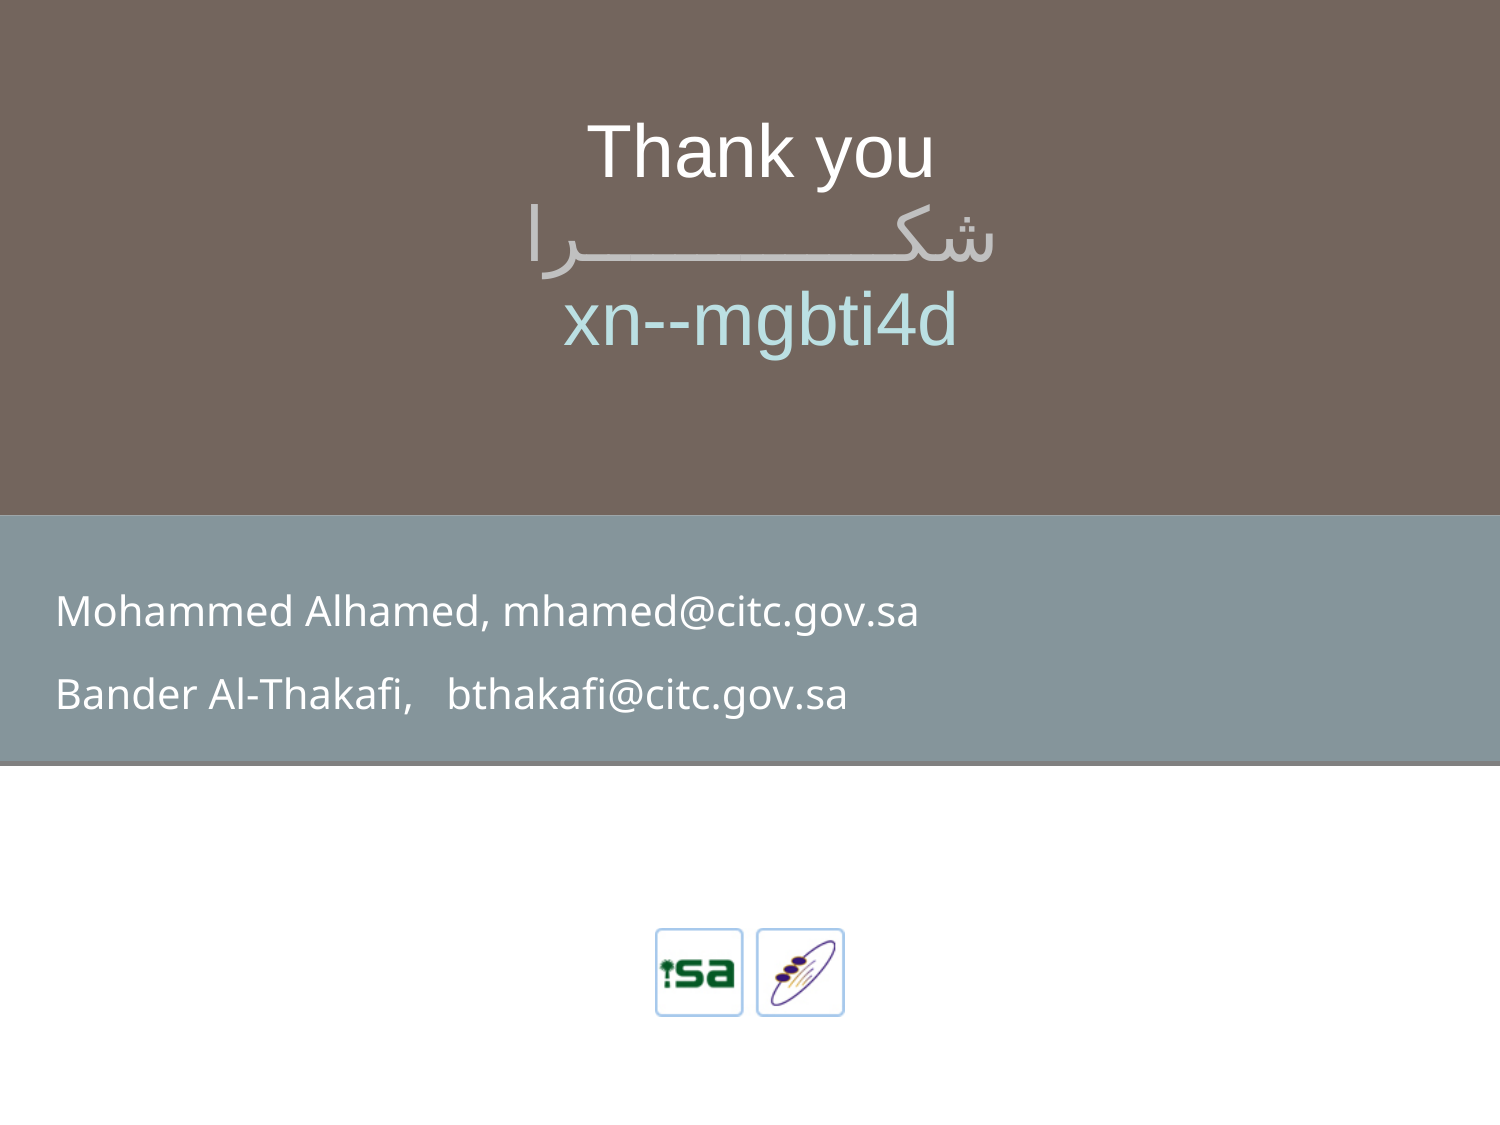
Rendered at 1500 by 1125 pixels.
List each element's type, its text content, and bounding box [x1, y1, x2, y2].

text_box [0, 0, 1500, 761]
text_box Mohammed Alhamed, mhamed@citc.gov.sa Bander Al-Thakafi, bthakafi@citc.gov.sa [29, 574, 1400, 730]
text_box Thank you شكــــــــــــــرا xn--mgbti4d [348, 101, 1176, 370]
picture [655, 928, 845, 1017]
